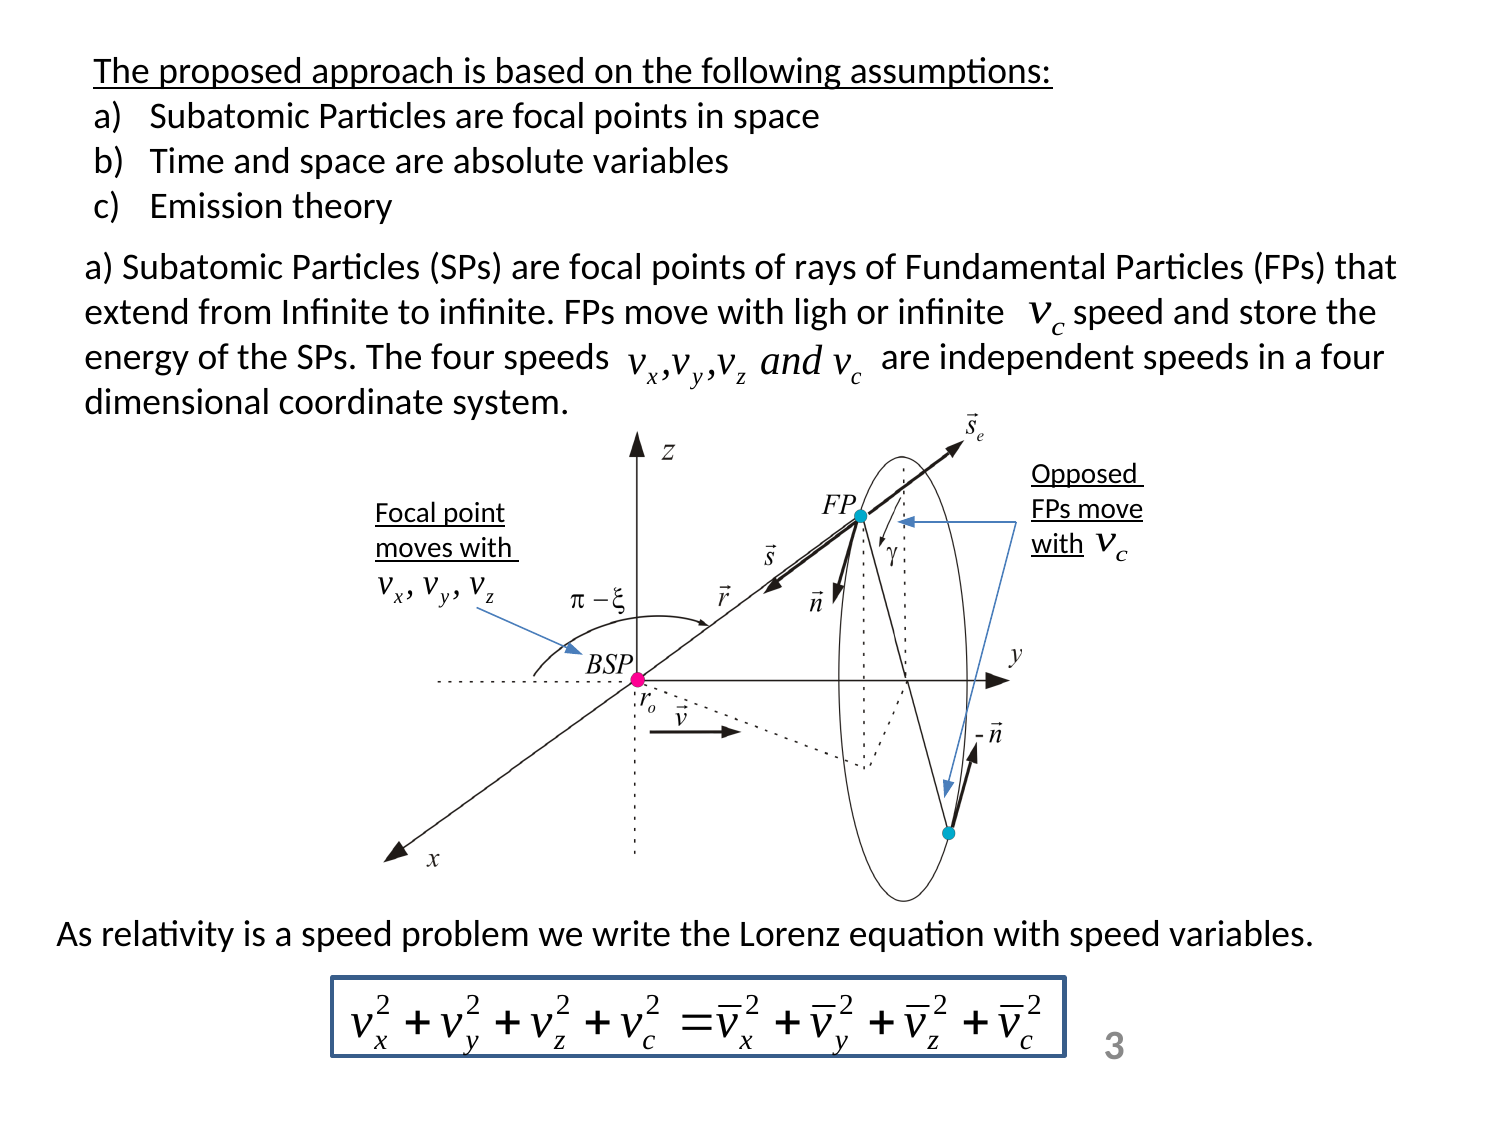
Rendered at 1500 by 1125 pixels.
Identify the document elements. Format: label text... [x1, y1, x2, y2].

text_box a) Subatomic Particles (SPs) are focal points of rays of Fundamental Particles (FPs) that extend from Infinite to infinite. FPs move with ligh or infinite speed and store the energy of the SPs. The four speeds are independent speeds in a four dimensional coordinate system. [69, 234, 1423, 432]
chart [1021, 278, 1074, 347]
chart [373, 557, 503, 616]
text_box [1088, 1010, 1439, 1071]
text_box As relativity is a speed problem we write the Lorenz equation with speed variables. [41, 901, 1378, 963]
chart [1088, 514, 1136, 571]
text_box Focal point moves with [360, 486, 536, 573]
text_box Opposed FPs move with [1016, 446, 1161, 568]
chart [343, 983, 1053, 1067]
picture [383, 404, 1022, 902]
text_box v [332, 977, 1064, 1056]
text_box The proposed approach is based on the following assumptions: Subatomic Particles are focal points in space Time and space are absolute variables Emission theory [78, 38, 1079, 236]
chart [621, 332, 870, 400]
